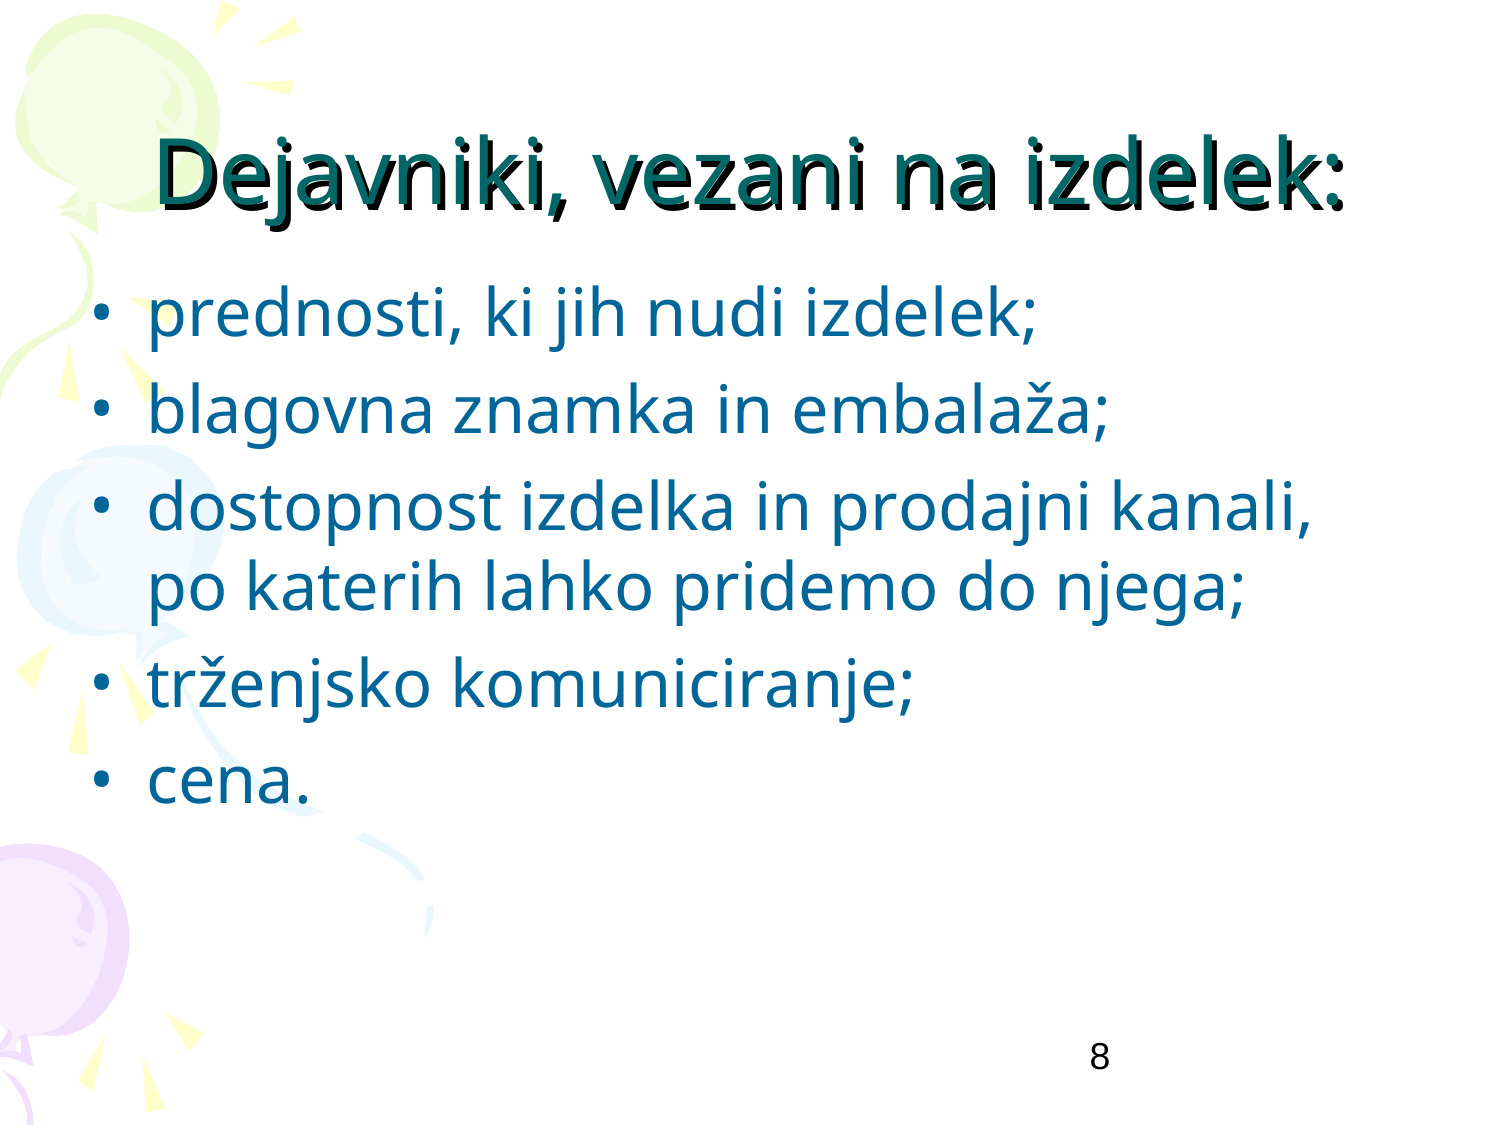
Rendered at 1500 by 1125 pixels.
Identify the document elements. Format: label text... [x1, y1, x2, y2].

list prednosti, ki jih nudi izdelek; blagovna znamka in embalaža; dostopnost izdelka in prodajni kanali, po katerih lahko pridemo do njega; trženjsko komuniciranje; cena. [75, 262, 1426, 1125]
title Dejavniki, vezani na izdelek: [72, 16, 1426, 233]
